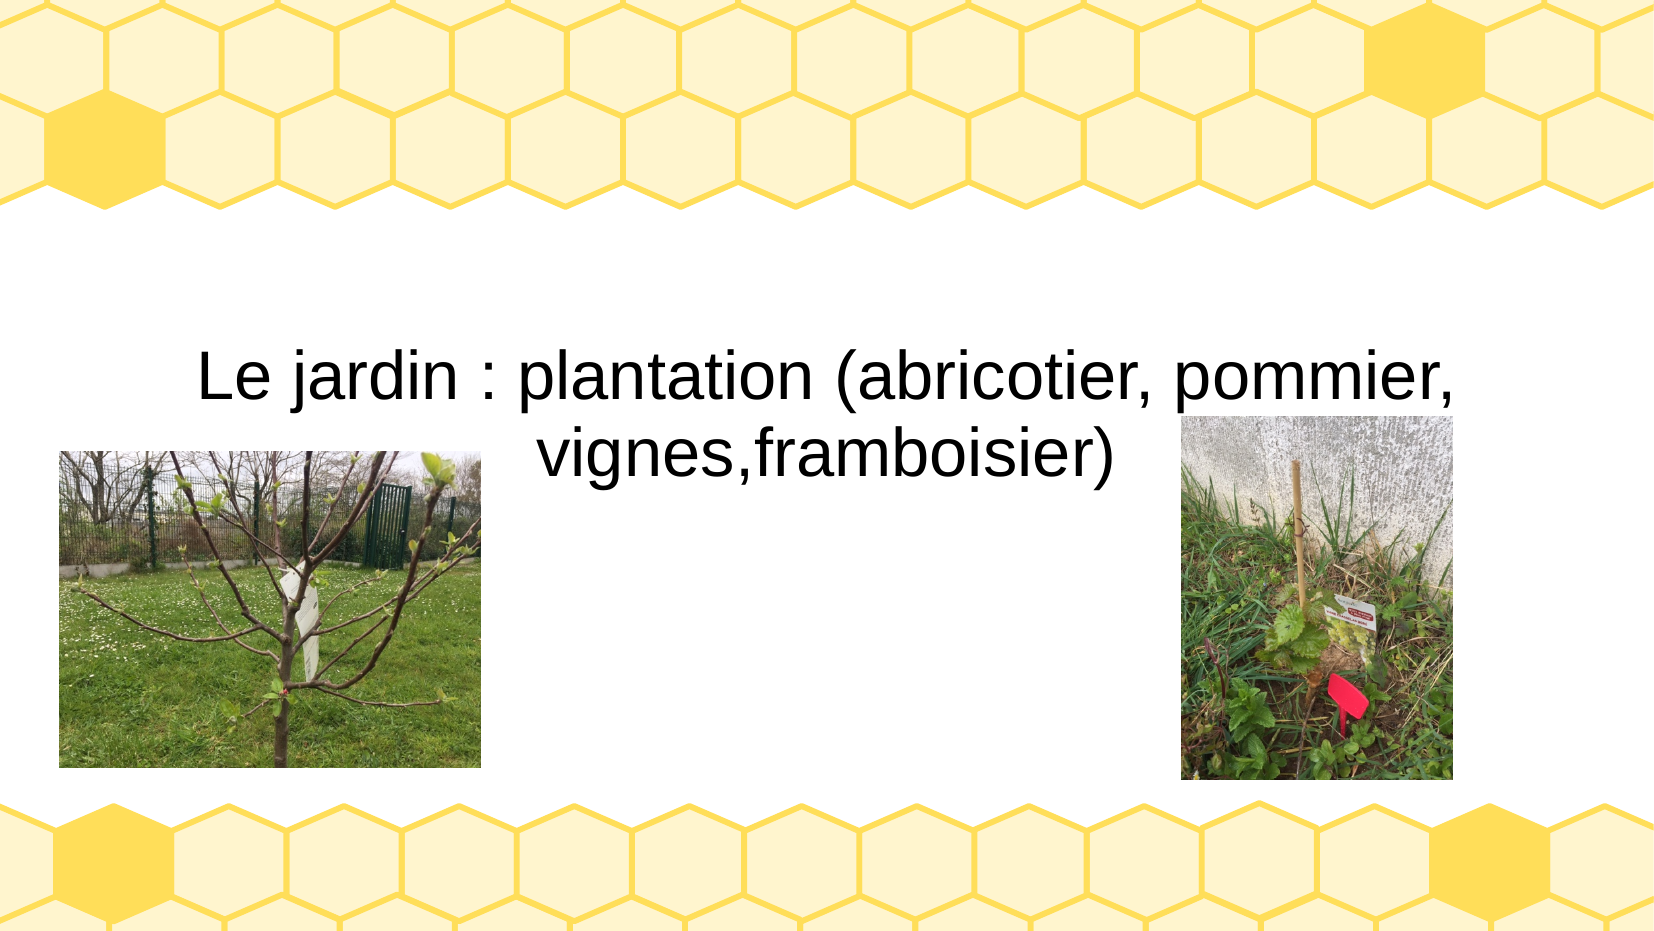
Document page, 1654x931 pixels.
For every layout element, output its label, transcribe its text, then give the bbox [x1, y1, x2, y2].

picture [1181, 416, 1453, 780]
picture [59, 451, 481, 768]
title Le jardin : plantation (abricotier, pommier, vignes,framboisier) [82, 314, 1571, 514]
